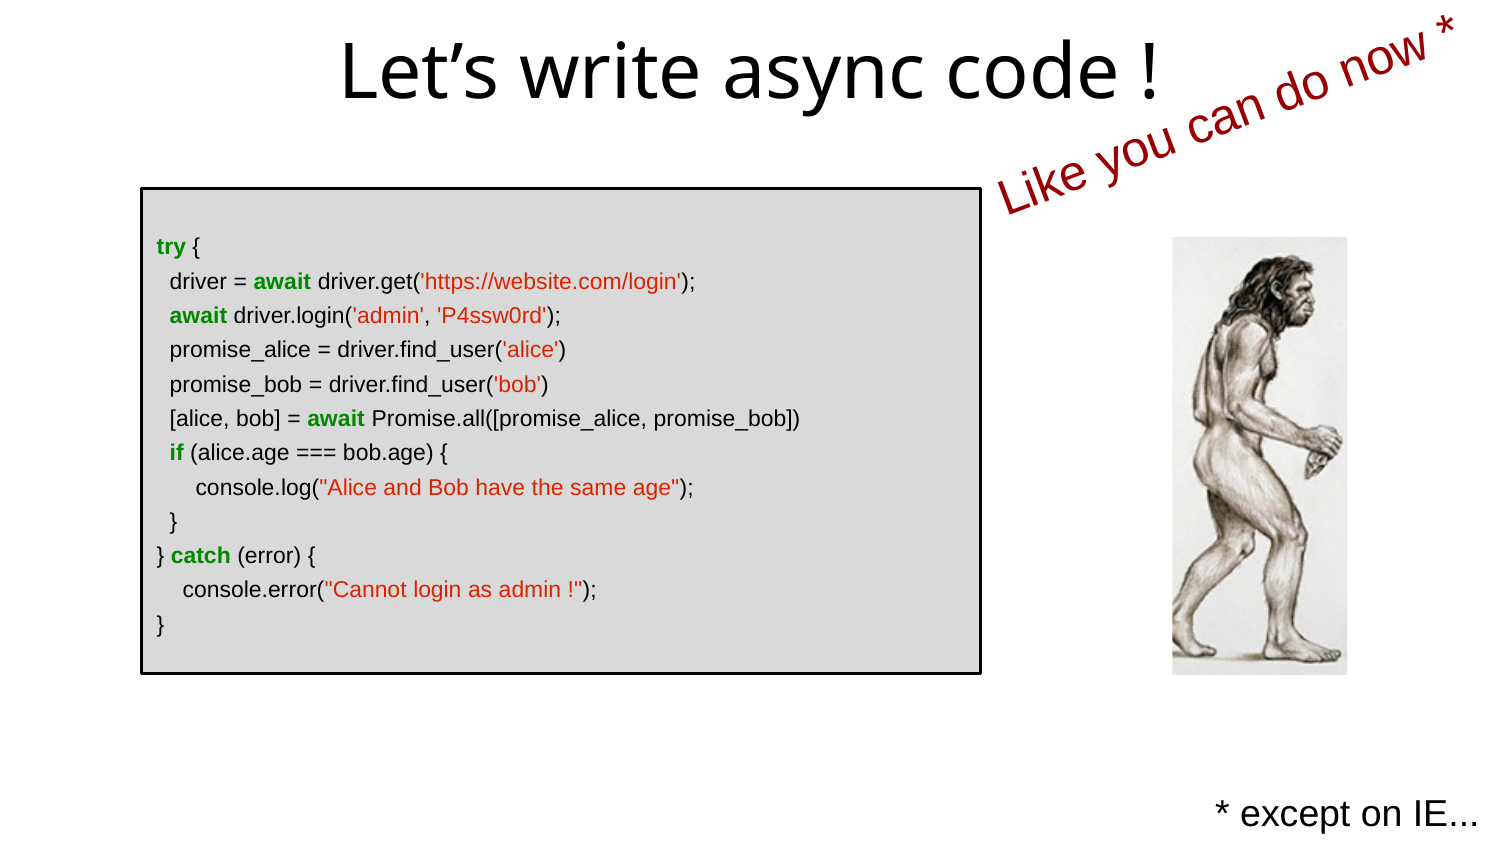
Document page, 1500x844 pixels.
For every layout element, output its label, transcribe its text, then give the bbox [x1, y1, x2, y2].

text_box try { driver = await driver.get('https://website.com/login'); await driver.login('admin', 'P4ssw0rd'); promise_alice = driver.find_user('alice') promise_bob = driver.find_user('bob') [alice, bob] = await Promise.all([promise_alice, promise_bob]) if (alice.age === bob.age) { console.log("Alice and Bob have the same age"); } } catch (error) { console.error("Cannot login as admin !"); } [141, 188, 981, 674]
text_box * except on IE... [1200, 773, 1500, 822]
picture [1172, 237, 1348, 675]
text_box Like you can do now * [969, 0, 1500, 344]
text_box Let’s write async code ! [74, 0, 1393, 139]
